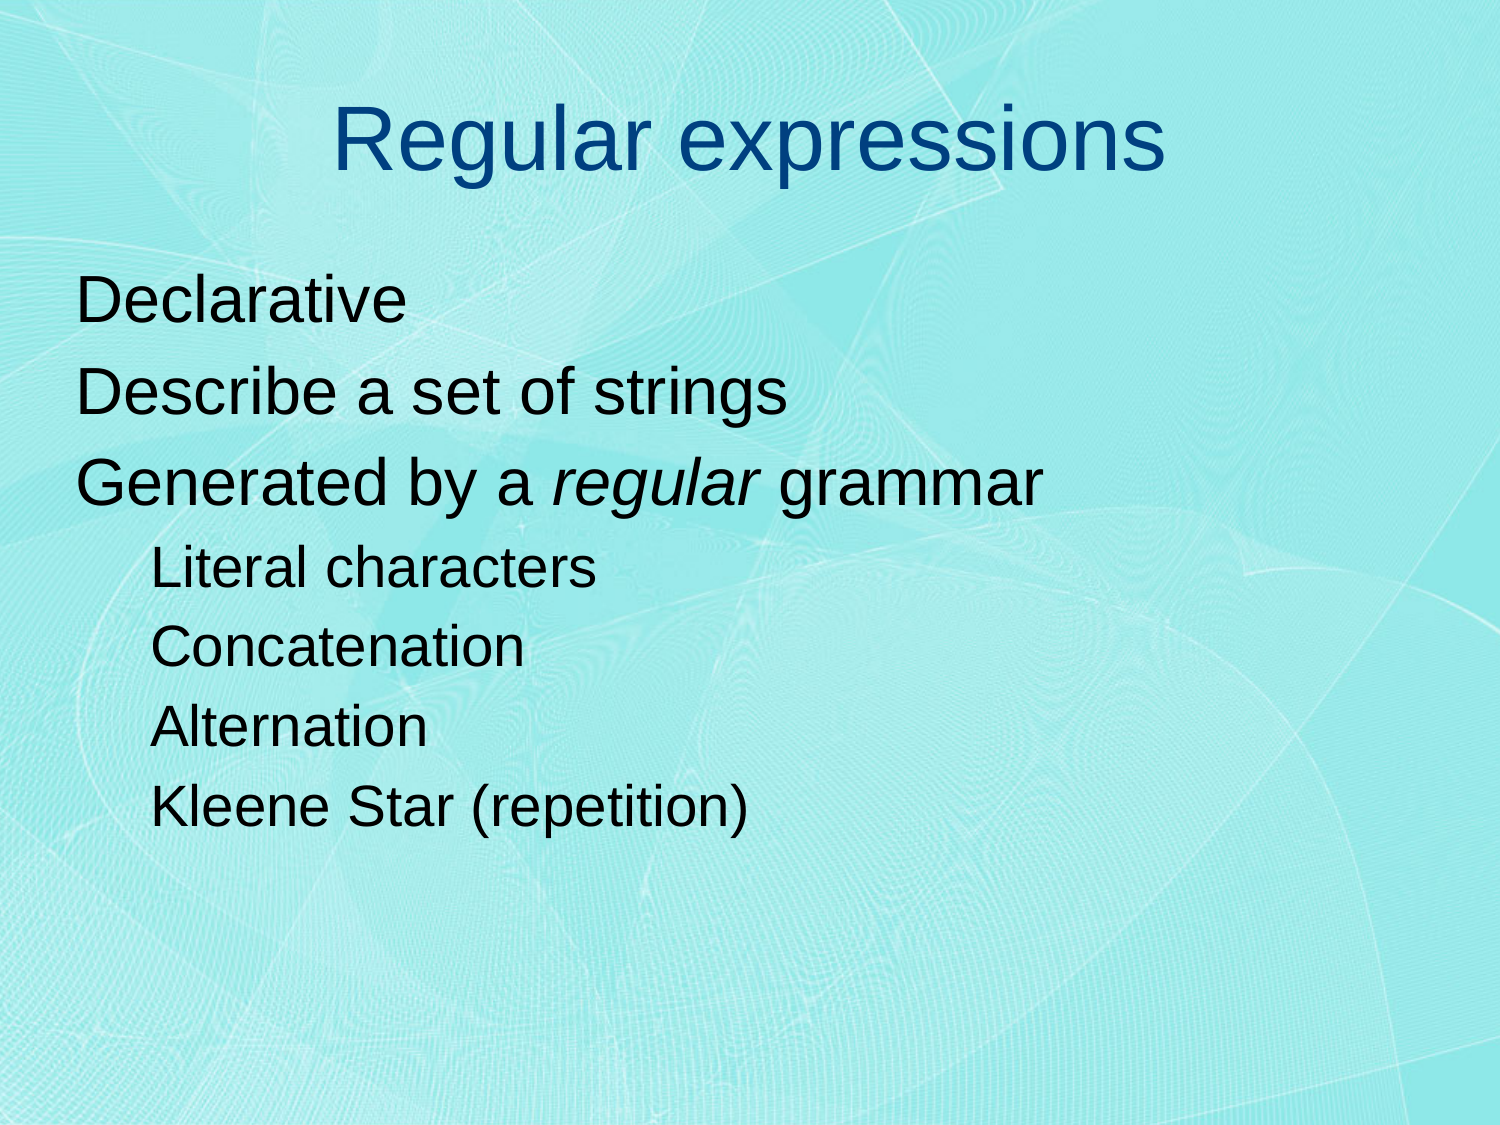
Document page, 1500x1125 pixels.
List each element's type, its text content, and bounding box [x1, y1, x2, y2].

list Declarative Describe a set of strings Generated by a regular grammar Literal characters Concatenation Alternation Kleene Star (repetition) [75, 262, 1426, 863]
title Regular expressions [75, 52, 1426, 226]
picture [0, 0, 1500, 1125]
